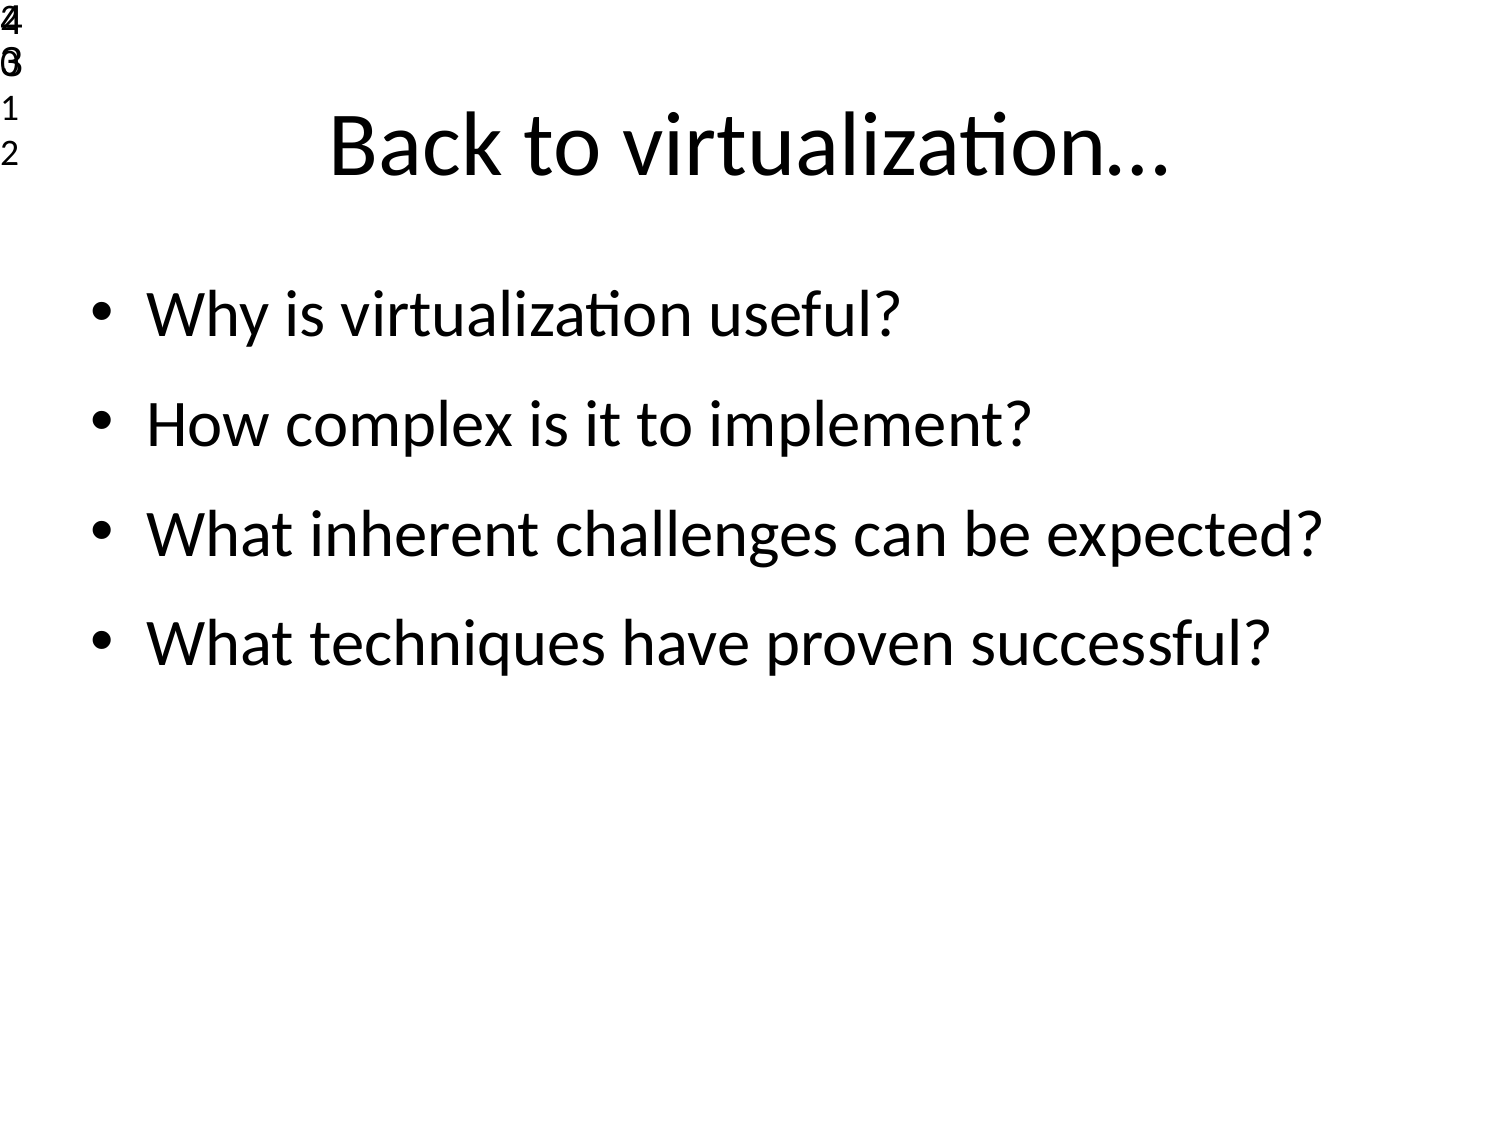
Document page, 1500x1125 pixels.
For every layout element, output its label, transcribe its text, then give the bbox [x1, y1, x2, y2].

list Why is virtualization useful? How complex is it to implement? What inherent challenges can be expected? What techniques have proven successful? [75, 262, 1425, 1005]
title Back to virtualization… [75, 45, 1425, 233]
